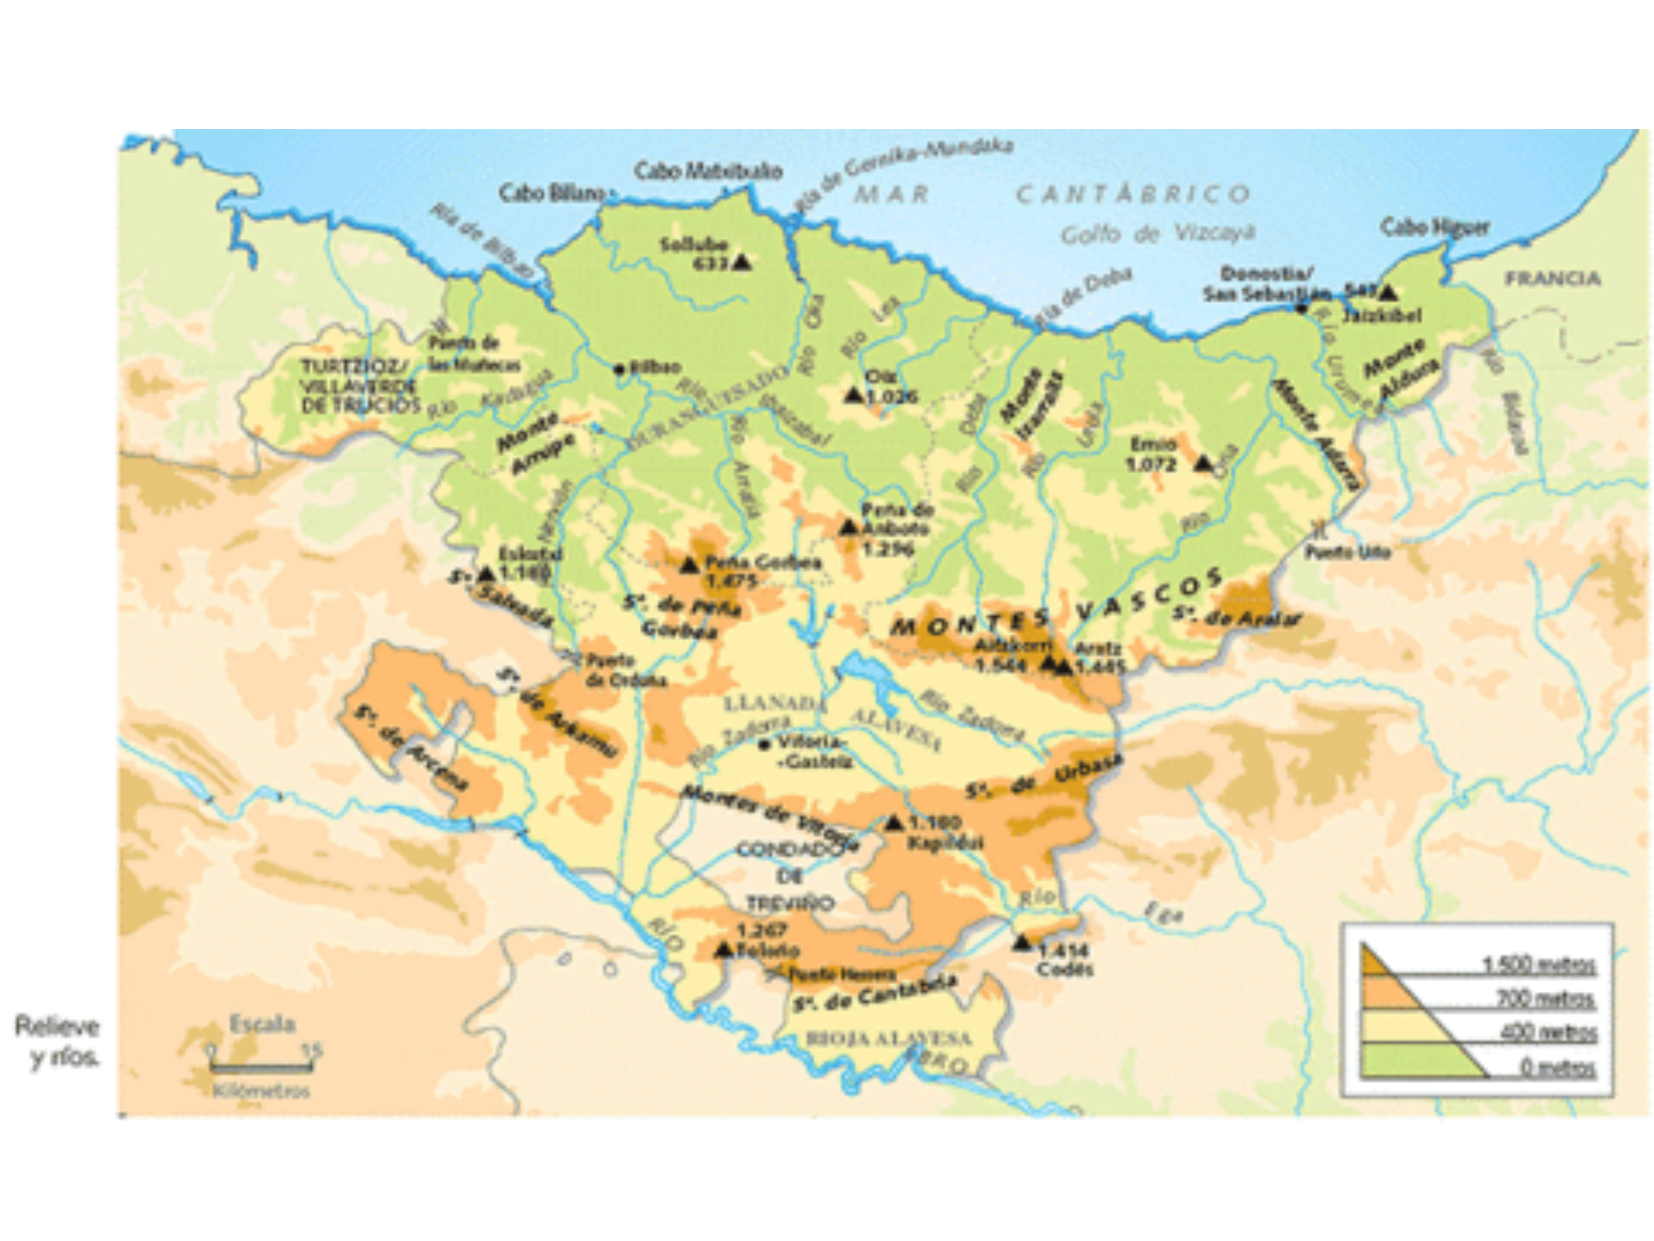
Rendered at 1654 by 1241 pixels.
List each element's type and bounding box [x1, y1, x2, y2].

picture [0, 129, 1654, 1134]
